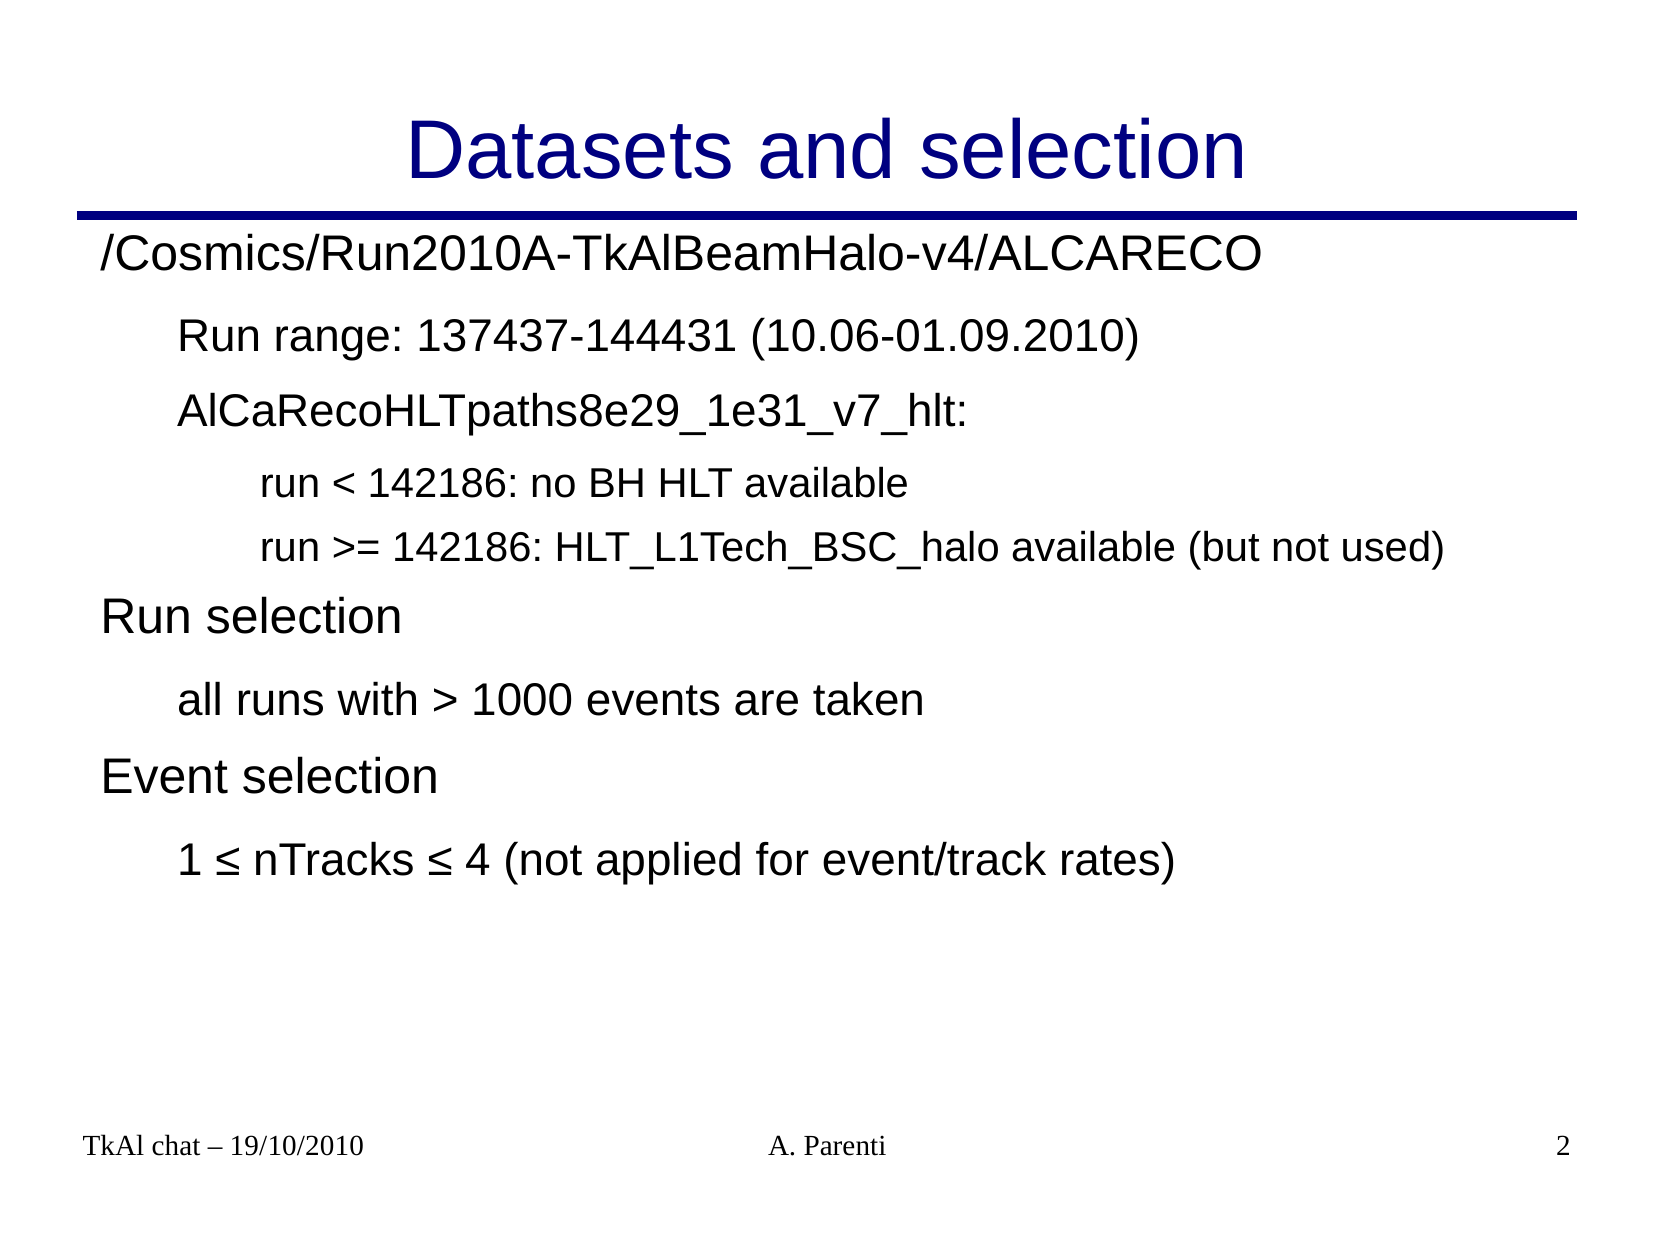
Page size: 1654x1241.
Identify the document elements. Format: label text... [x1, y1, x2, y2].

title Datasets and selection [82, 75, 1571, 225]
list /Cosmics/Run2010A-TkAlBeamHalo-v4/ALCARECO Run range: 137437-144431 (10.06-01.09.2010) AlCaRecoHLTpaths8e29_1e31_v7_hlt: run < 142186: no BH HLT available run >= 142186: HLT_L1Tech_BSC_halo available (but not used) Run selection all runs with > 1000 events are taken Event selection 1 ≤ nTracks ≤ 4 (not applied for event/track rates) [82, 225, 1571, 1109]
